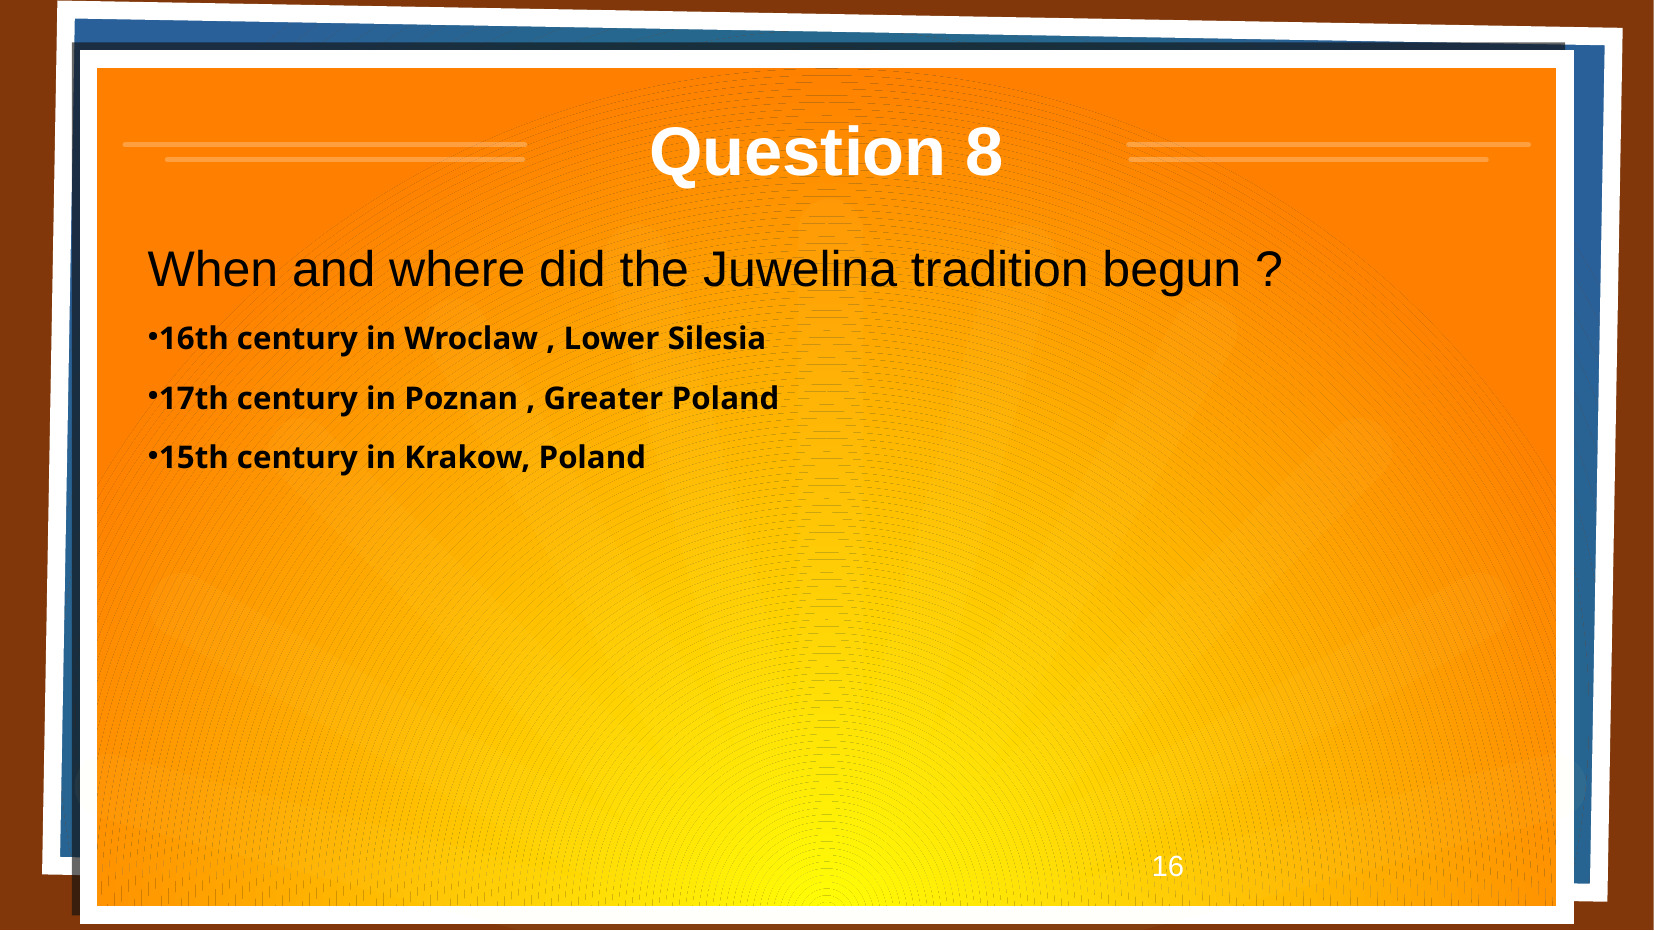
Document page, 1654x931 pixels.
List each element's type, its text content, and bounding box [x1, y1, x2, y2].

list When and where did the Juwelina tradition begun ? 16th century in Wroclaw , Lower Silesia 17th century in Poznan , Greater Poland 15th century in Krakow, Poland [147, 236, 1506, 827]
text_box [1151, 847, 1506, 912]
title Question 8 [531, 73, 1123, 222]
